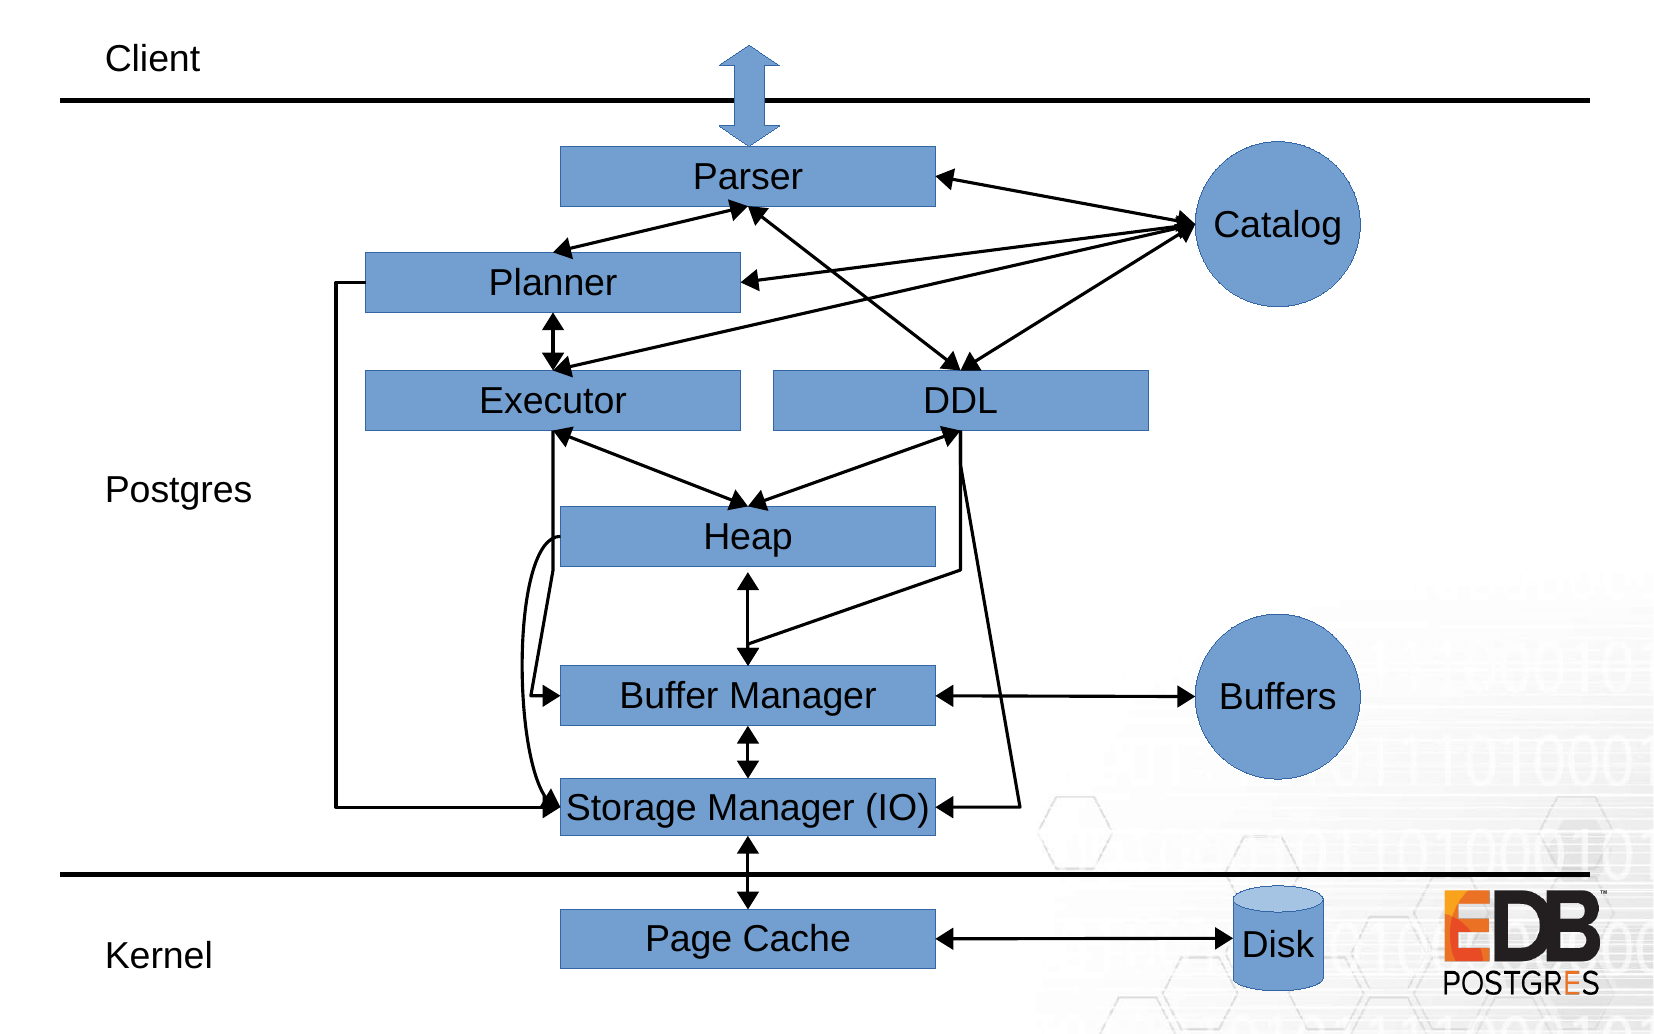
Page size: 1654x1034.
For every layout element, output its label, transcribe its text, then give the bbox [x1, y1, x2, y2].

text_box Heap [560, 506, 936, 567]
text_box DDL [773, 370, 1149, 431]
text_box Parser [560, 146, 936, 207]
text_box Client [90, 30, 216, 87]
text_box Page Cache [560, 909, 936, 969]
text_box Catalog [1195, 141, 1361, 307]
text_box Disk [1233, 900, 1324, 991]
picture [0, 0, 1654, 1034]
text_box Kernel [90, 927, 228, 985]
text_box Postgres [90, 461, 268, 518]
text_box Storage Manager (IO) [560, 778, 936, 836]
text_box Executor [365, 370, 741, 431]
text_box Planner [365, 252, 741, 313]
text_box [719, 45, 780, 147]
text_box Buffer Manager [560, 665, 936, 726]
text_box Buffers [1195, 614, 1361, 780]
